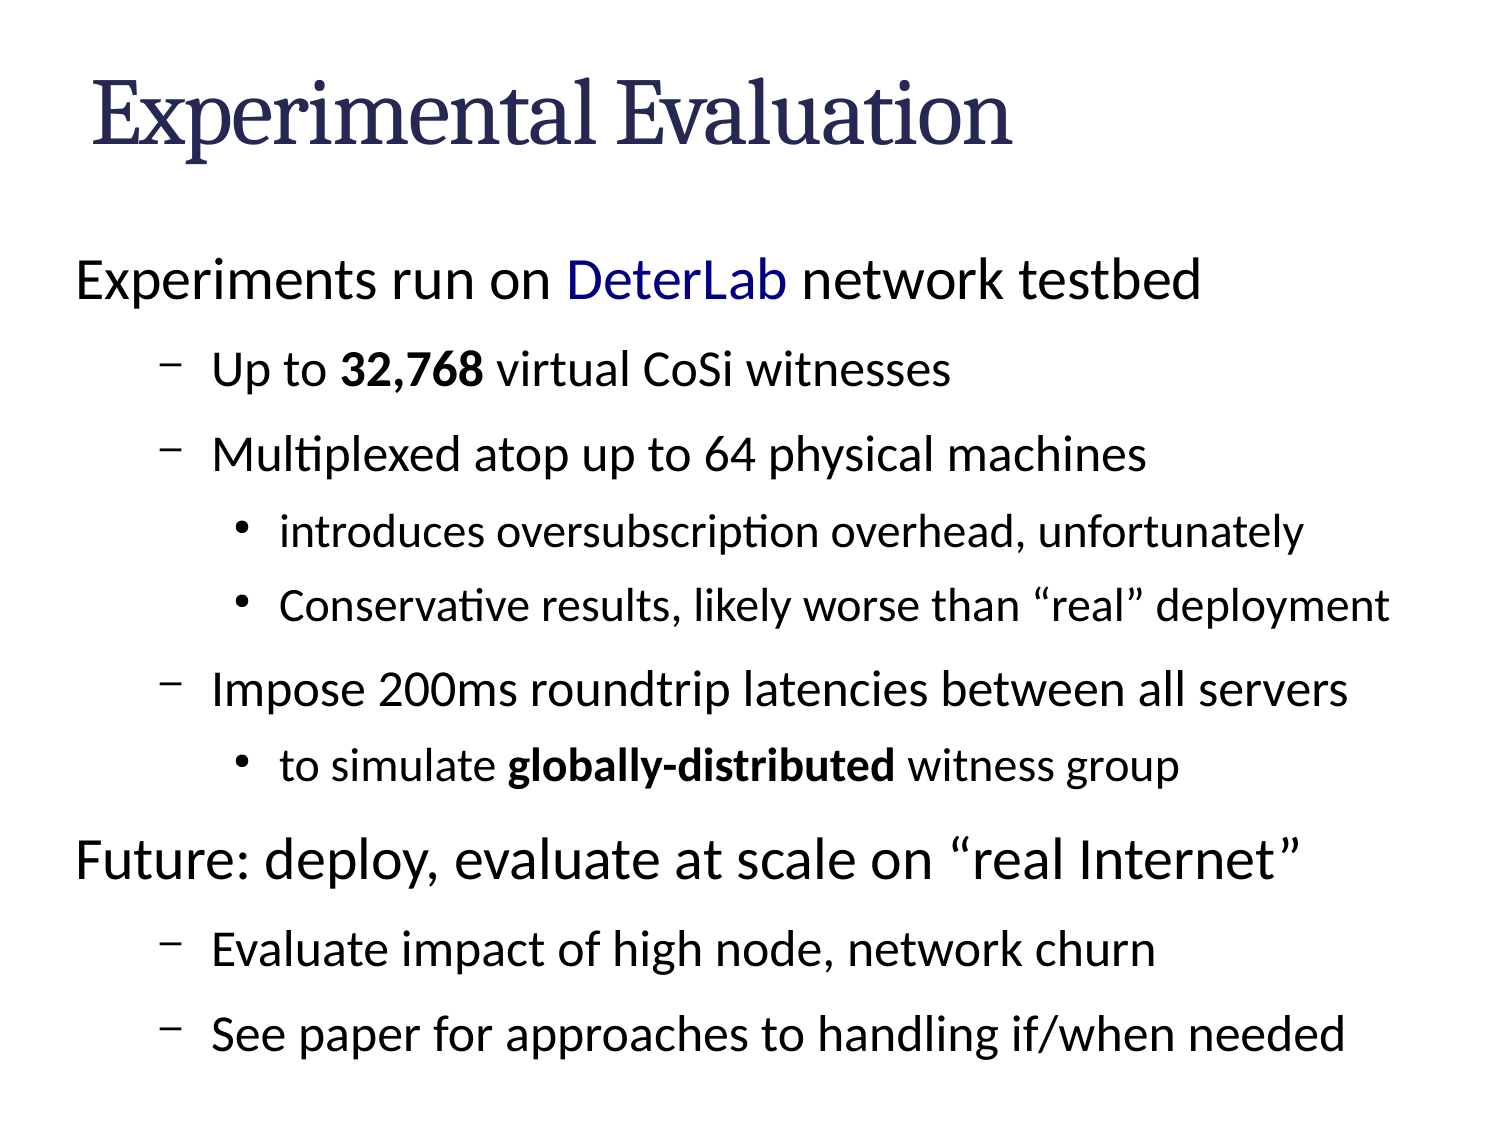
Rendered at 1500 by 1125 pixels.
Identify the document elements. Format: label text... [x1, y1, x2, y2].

title Experimental Evaluation [75, 12, 1325, 200]
list Experiments run on DeterLab network testbed Up to 32,768 virtual CoSi witnesses Multiplexed atop up to 64 physical machines introduces oversubscription overhead, unfortunately Conservative results, likely worse than “real” deployment Impose 200ms roundtrip latencies between all servers to simulate globally-distributed witness group Future: deploy, evaluate at scale on “real Internet” Evaluate impact of high node, network churn See paper for approaches to handling if/when needed [75, 239, 1500, 1066]
